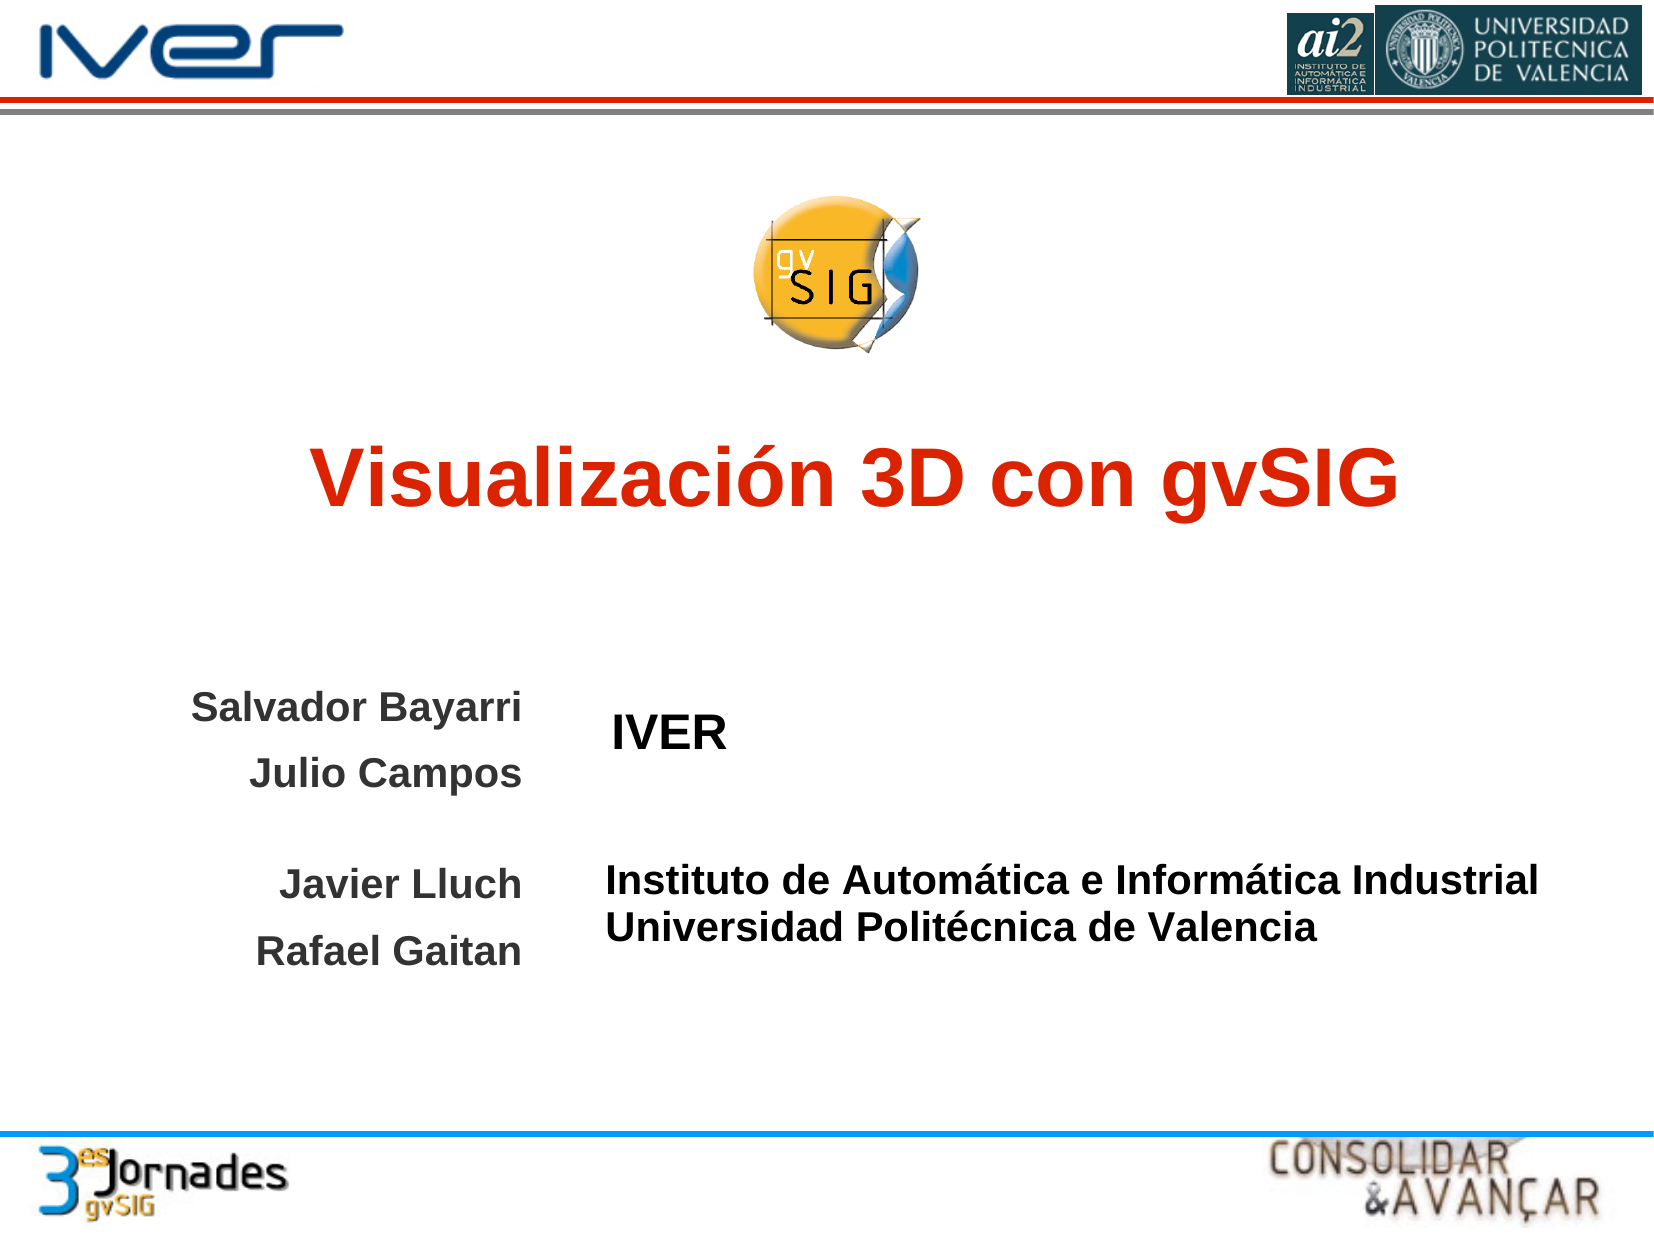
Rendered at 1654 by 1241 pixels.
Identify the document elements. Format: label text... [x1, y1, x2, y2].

text_box Salvador Bayarri Julio Campos [0, 667, 538, 798]
picture [1287, 13, 1374, 95]
picture [1246, 1137, 1618, 1228]
text_box Javier Lluch Rafael Gaitan [64, 844, 538, 975]
picture [27, 15, 355, 89]
text_box Instituto de Automática e Informática Industrial Universidad Politécnica de Valencia [590, 849, 1555, 960]
picture [750, 194, 922, 355]
text_box IVER [596, 696, 743, 769]
picture [1375, 5, 1642, 95]
text_box Visualización 3D con gvSIG [295, 423, 1417, 532]
picture [29, 1139, 296, 1226]
